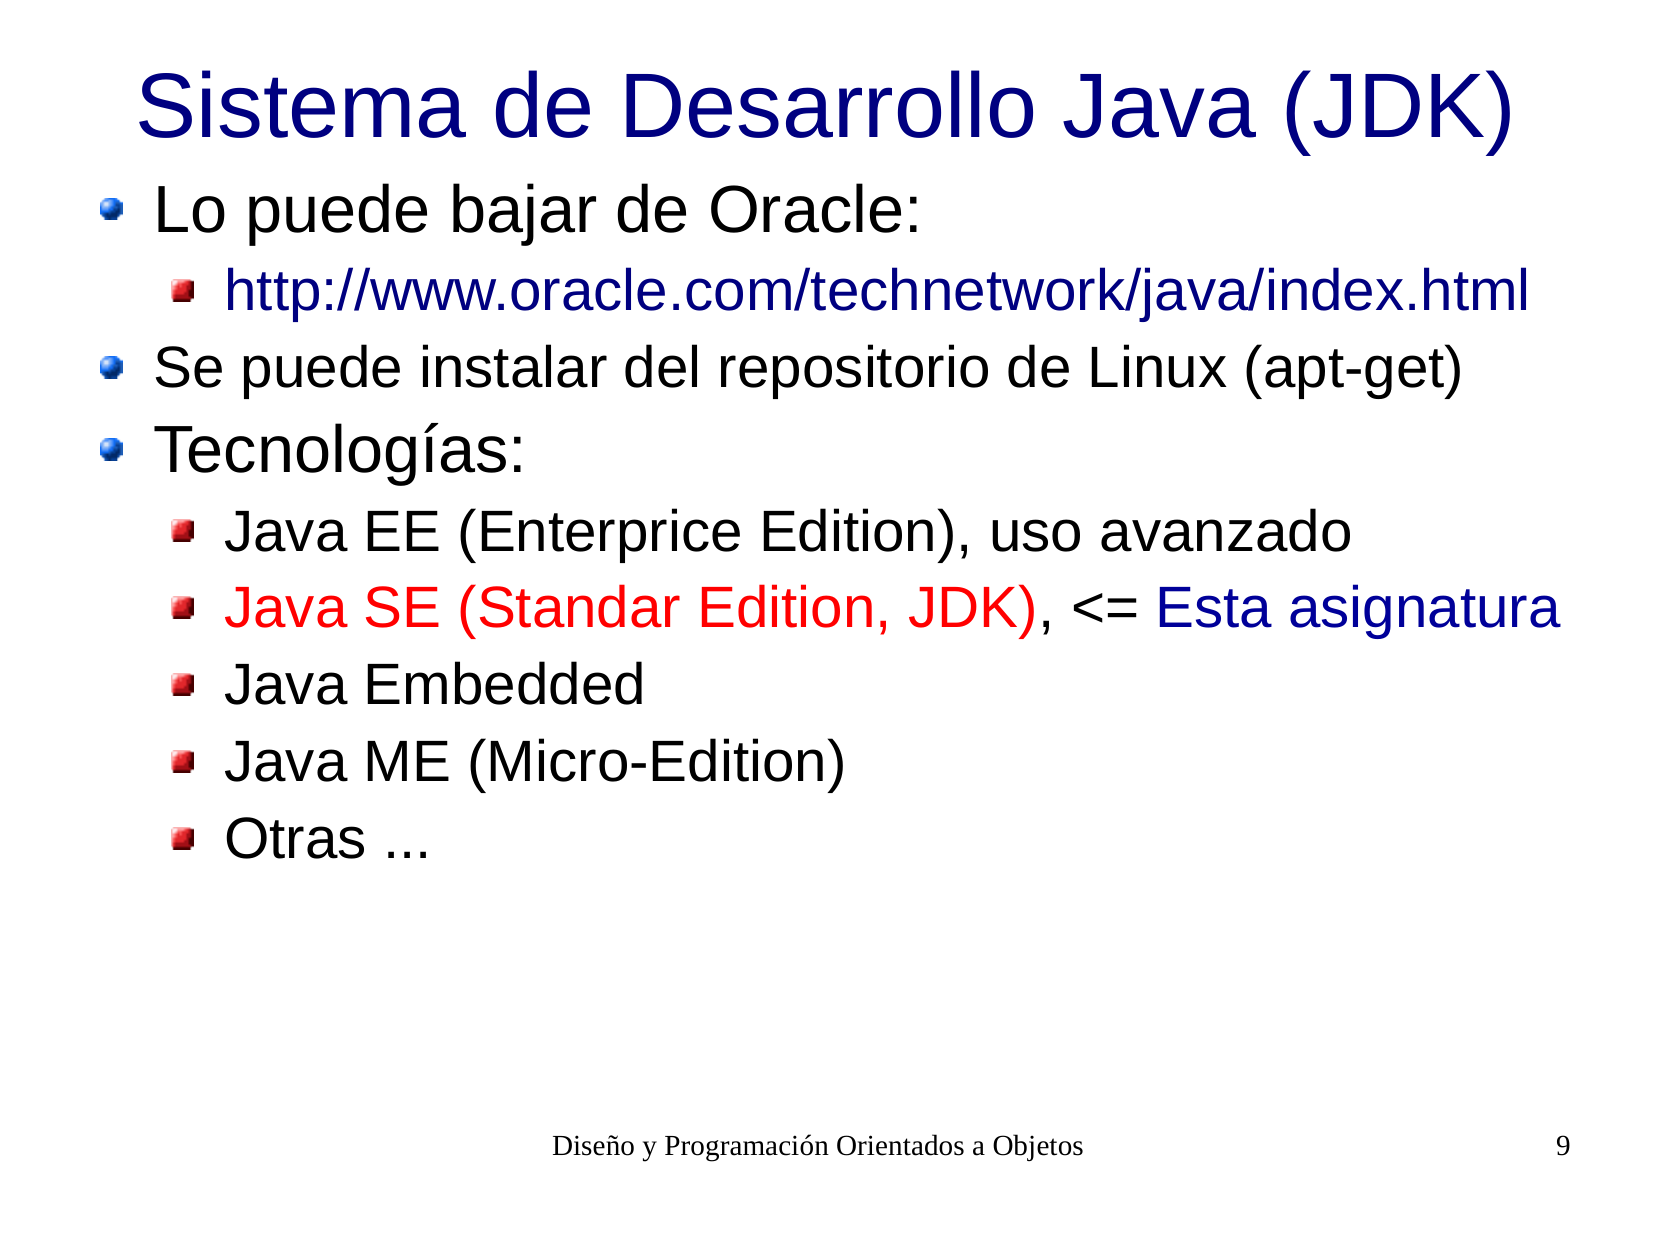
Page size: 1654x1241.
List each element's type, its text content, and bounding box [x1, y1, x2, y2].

list Lo puede bajar de Oracle: http://www.oracle.com/technetwork/java/index.html Se puede instalar del repositorio de Linux (apt-get) Tecnologías: Java EE (Enterprice Edition), uso avanzado Java SE (Standar Edition, JDK), <= Esta asignatura Java Embedded Java ME (Micro-Edition) Otras ... [82, 171, 1571, 1126]
title Sistema de Desarrollo Java (JDK) [82, 44, 1571, 159]
